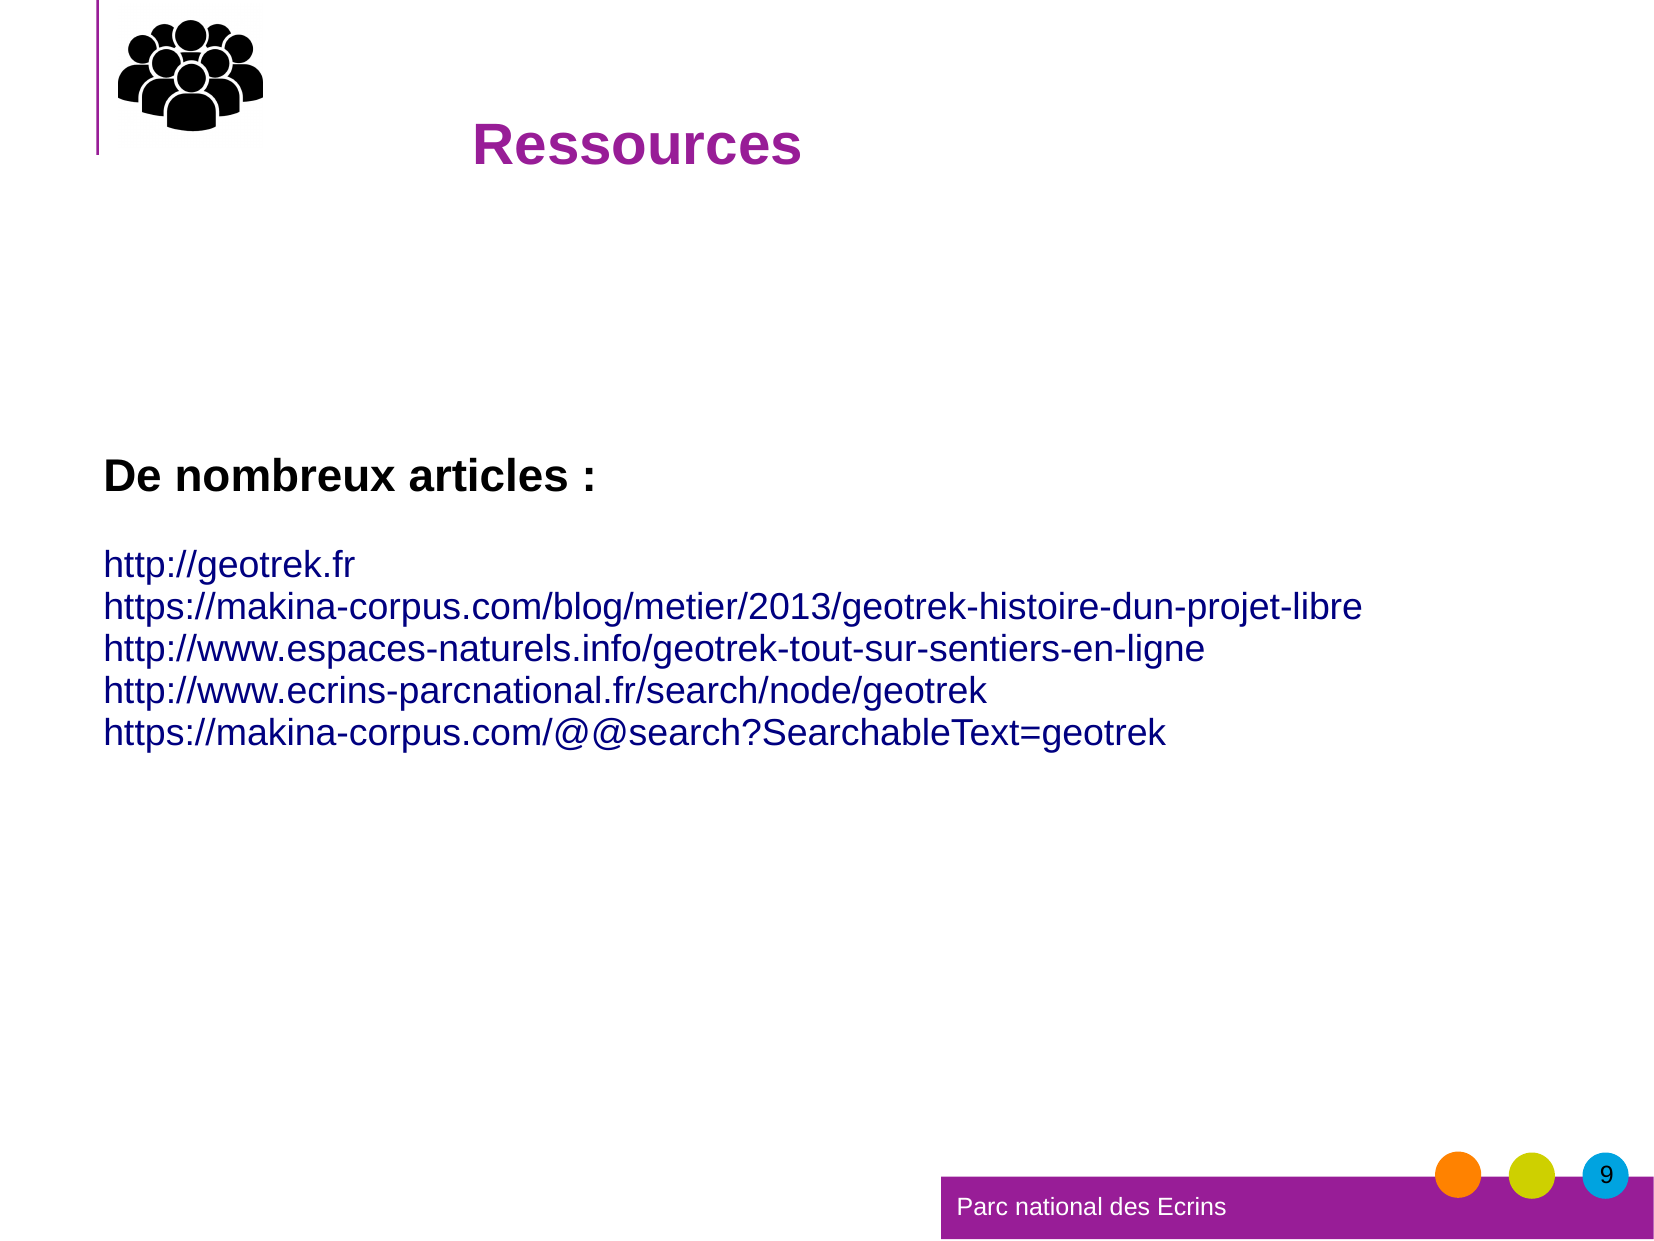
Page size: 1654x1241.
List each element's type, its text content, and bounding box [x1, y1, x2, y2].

title Ressources [472, 29, 1241, 178]
text_box De nombreux articles : http://geotrek.fr https://makina-corpus.com/blog/metier/2013/geotrek-histoire-dun-projet-libre http://www.espaces-naturels.info/geotrek-tout-sur-sentiers-en-ligne http://www.ecrins-parcnational.fr/search/node/geotrek https://makina-corpus.com/@@search?SearchableText=geotrek [88, 442, 1379, 763]
picture [118, 3, 263, 148]
